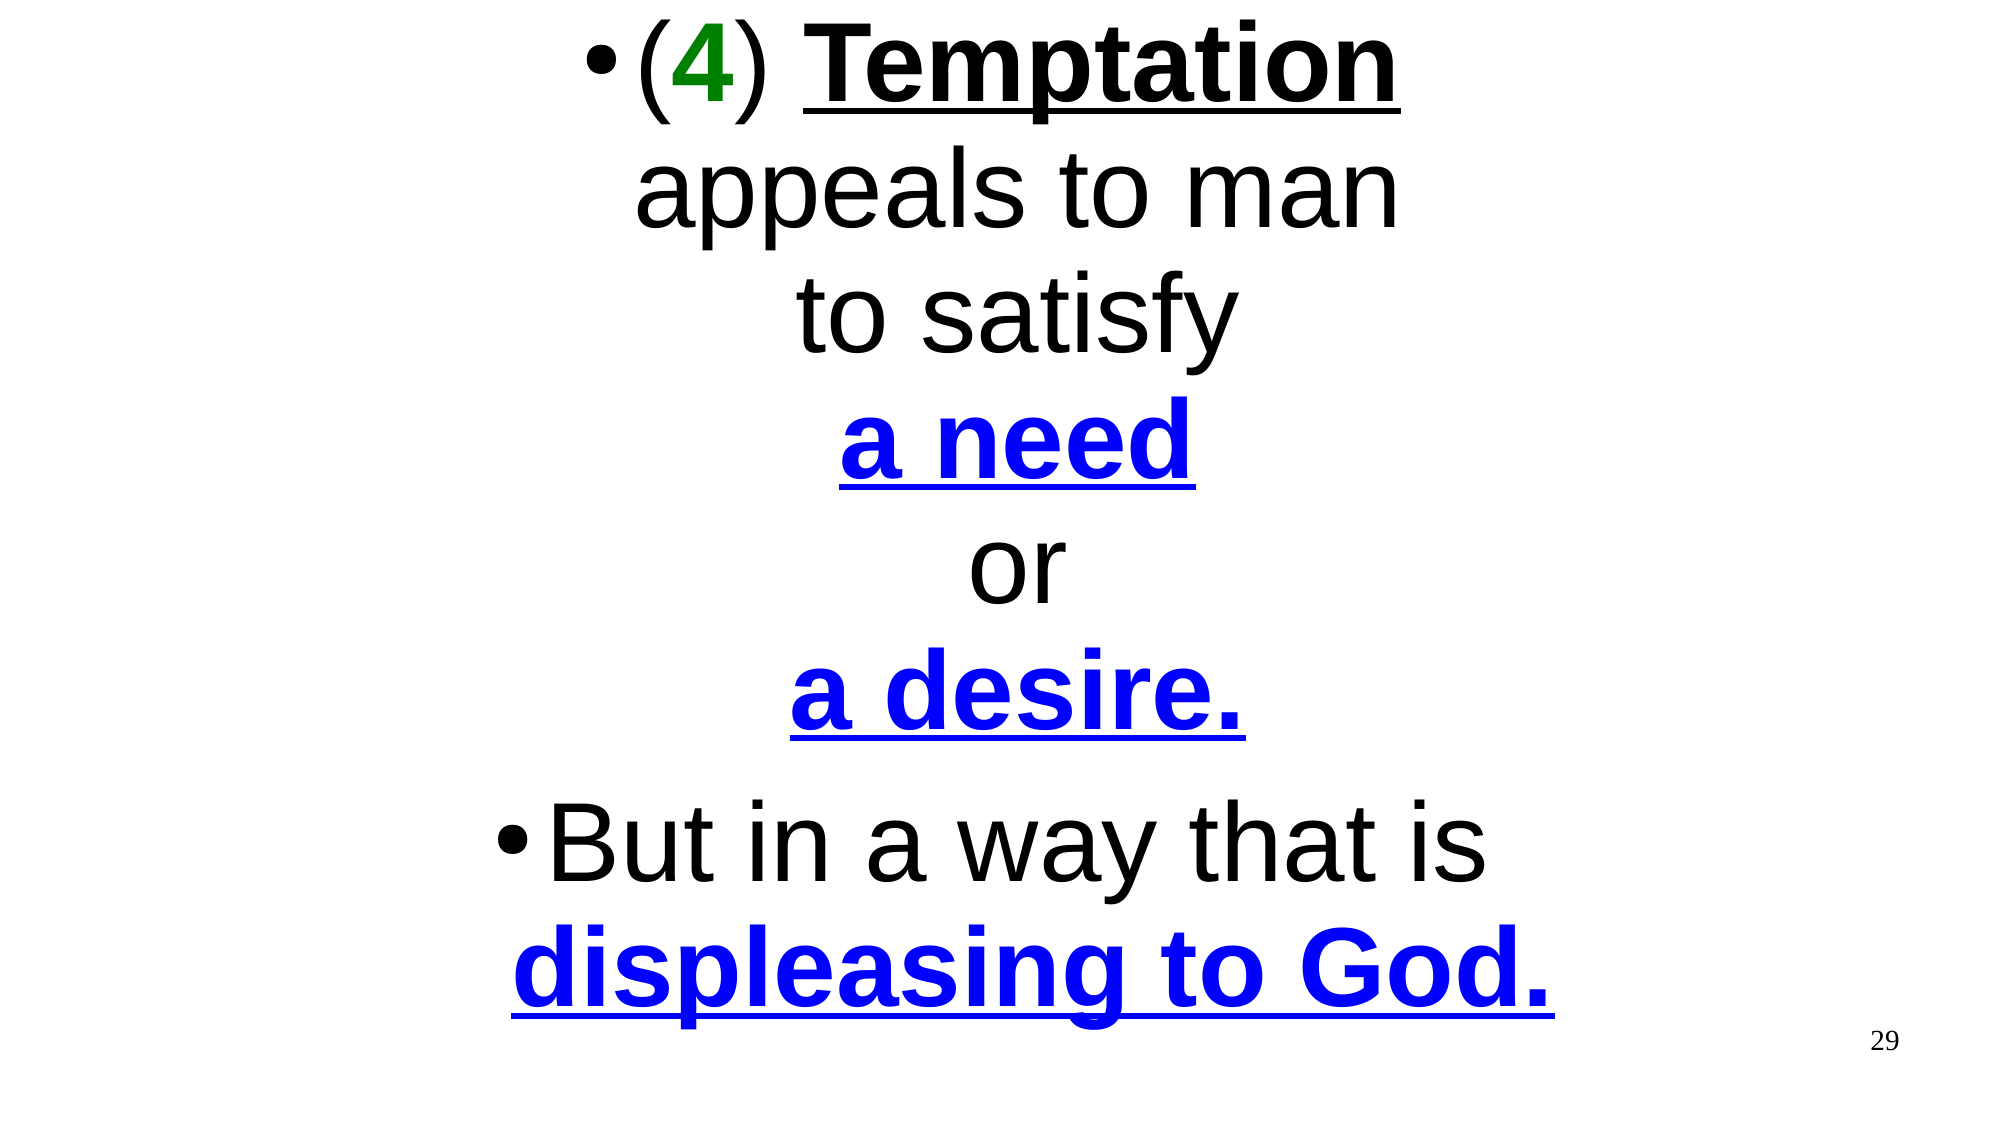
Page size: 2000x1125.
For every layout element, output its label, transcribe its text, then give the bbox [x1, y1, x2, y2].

list (4) Temptation appeals to man to satisfy a need or a desire. But in a way that is displeasing to God. [0, 0, 1996, 1123]
